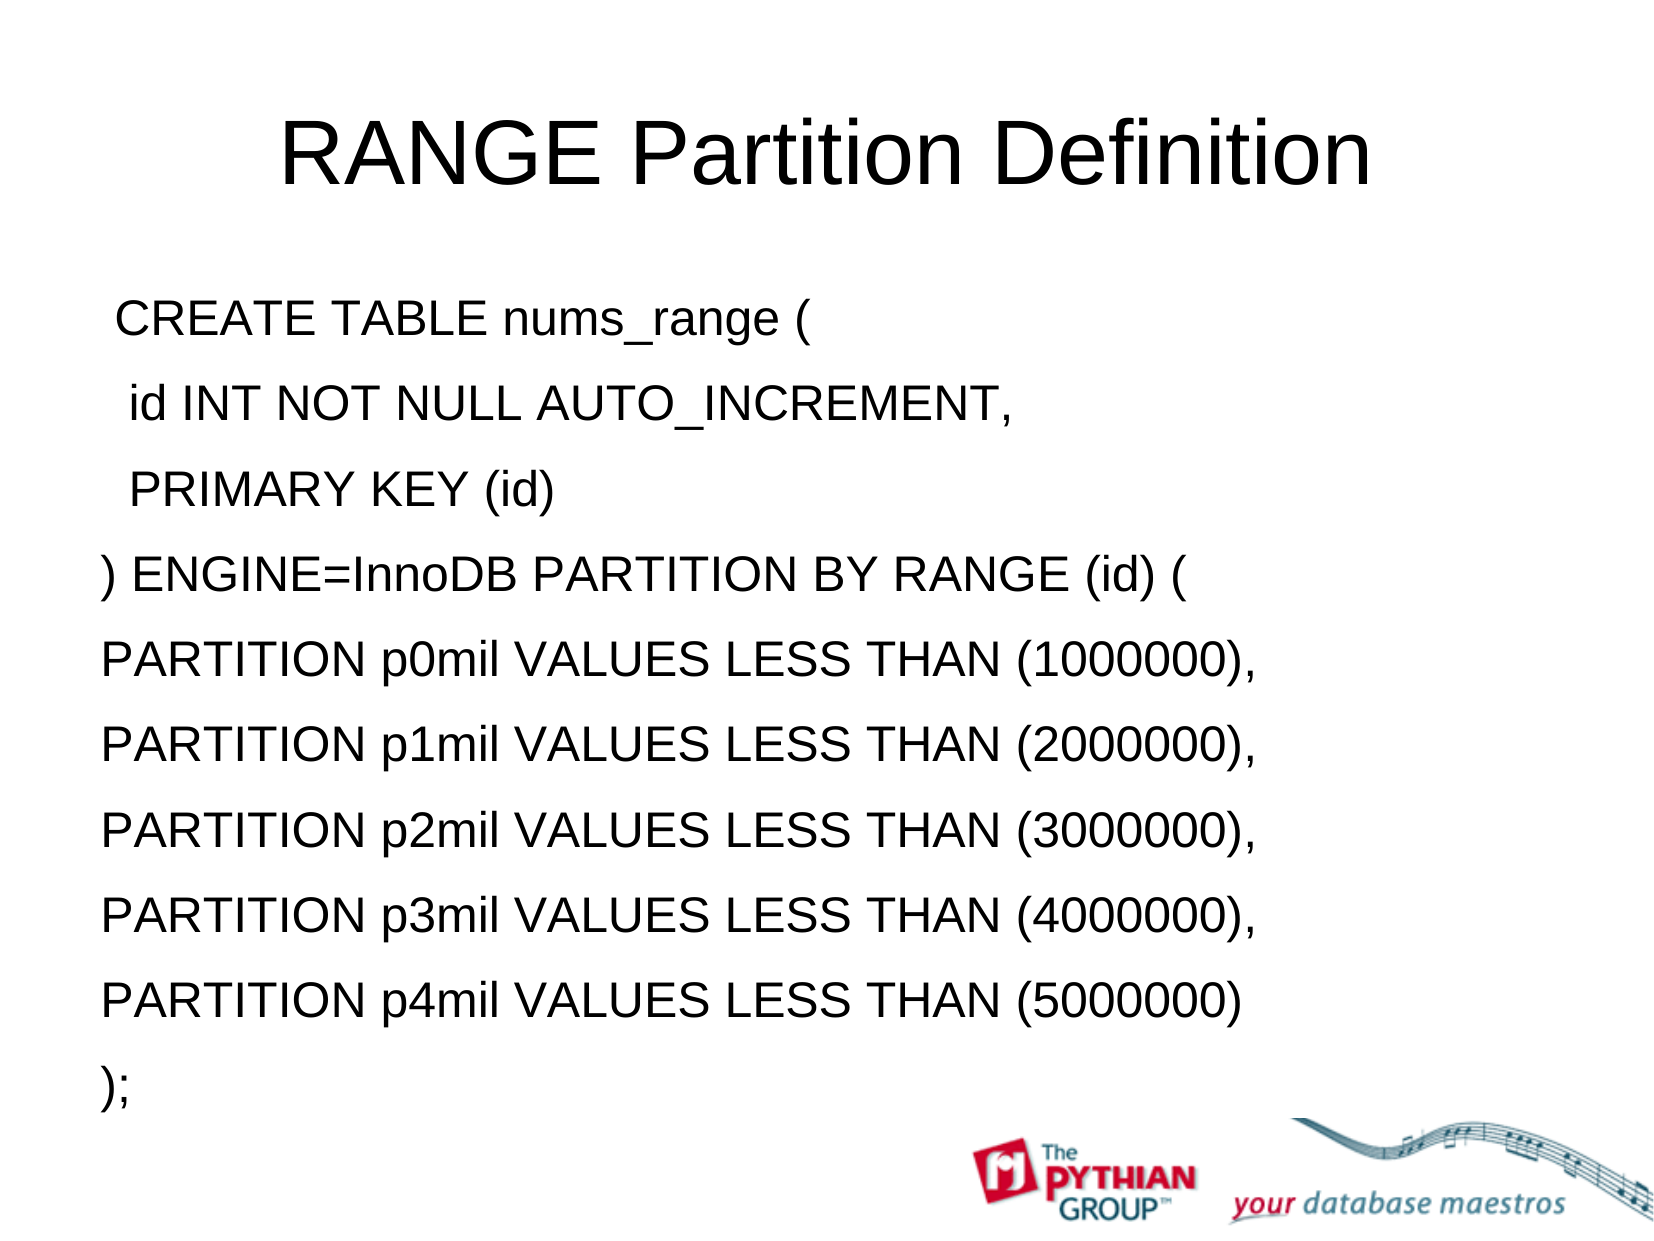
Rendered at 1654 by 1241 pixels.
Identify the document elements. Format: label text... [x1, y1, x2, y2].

list CREATE TABLE nums_range ( id INT NOT NULL AUTO_INCREMENT, PRIMARY KEY (id) ) ENGINE=InnoDB PARTITION BY RANGE (id) ( PARTITION p0mil VALUES LESS THAN (1000000), PARTITION p1mil VALUES LESS THAN (2000000), PARTITION p2mil VALUES LESS THAN (3000000), PARTITION p3mil VALUES LESS THAN (4000000), PARTITION p4mil VALUES LESS THAN (5000000) ); [82, 290, 1579, 1219]
title RANGE Partition Definition [82, 49, 1571, 257]
picture [955, 1118, 1654, 1241]
